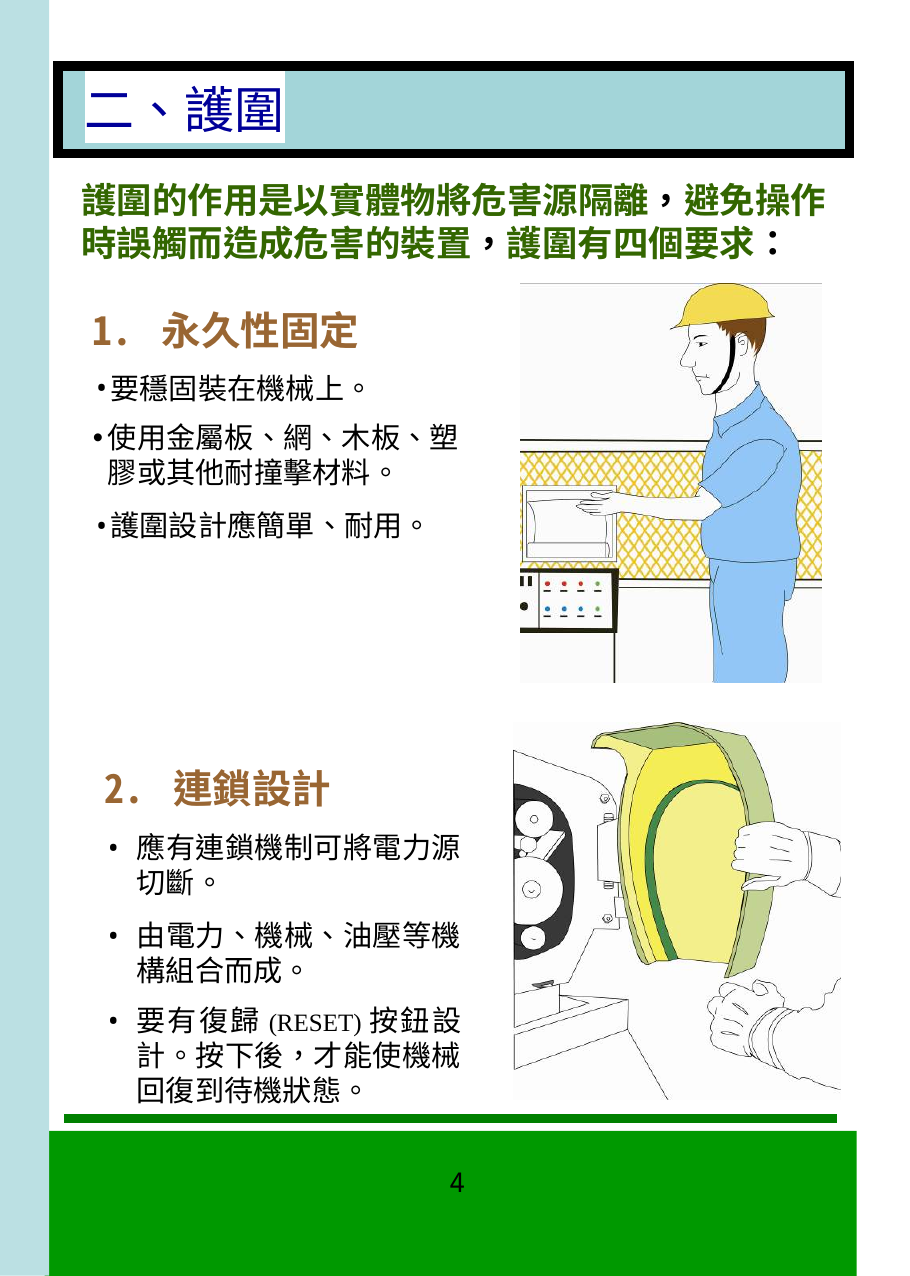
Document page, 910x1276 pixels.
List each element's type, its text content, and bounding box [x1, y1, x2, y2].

text_box 1. 永久性固定 要穩固裝在機械上。 使用金屬板、網、木板、塑膠或其他耐撞擊材料。 護圍設計應簡單、耐用。 [76, 297, 491, 551]
text_box [0, 0, 50, 1276]
text_box 2. 連鎖設計 應有連鎖機制可將電力源切斷。 由電力、機械、油壓等機構組合而成。 要有復歸(RESET)按鈕設計。按下後，才能使機械回復到待機狀態。 [88, 755, 478, 1116]
text_box 4 [422, 1157, 493, 1207]
picture [513, 722, 841, 1100]
text_box 護圍的作用是以實體物將危害源隔離，避免操作時誤觸而造成危害的裝置，護圍有四個要求： [65, 170, 857, 272]
picture [520, 283, 822, 683]
title 二、護圍 [68, 70, 538, 170]
